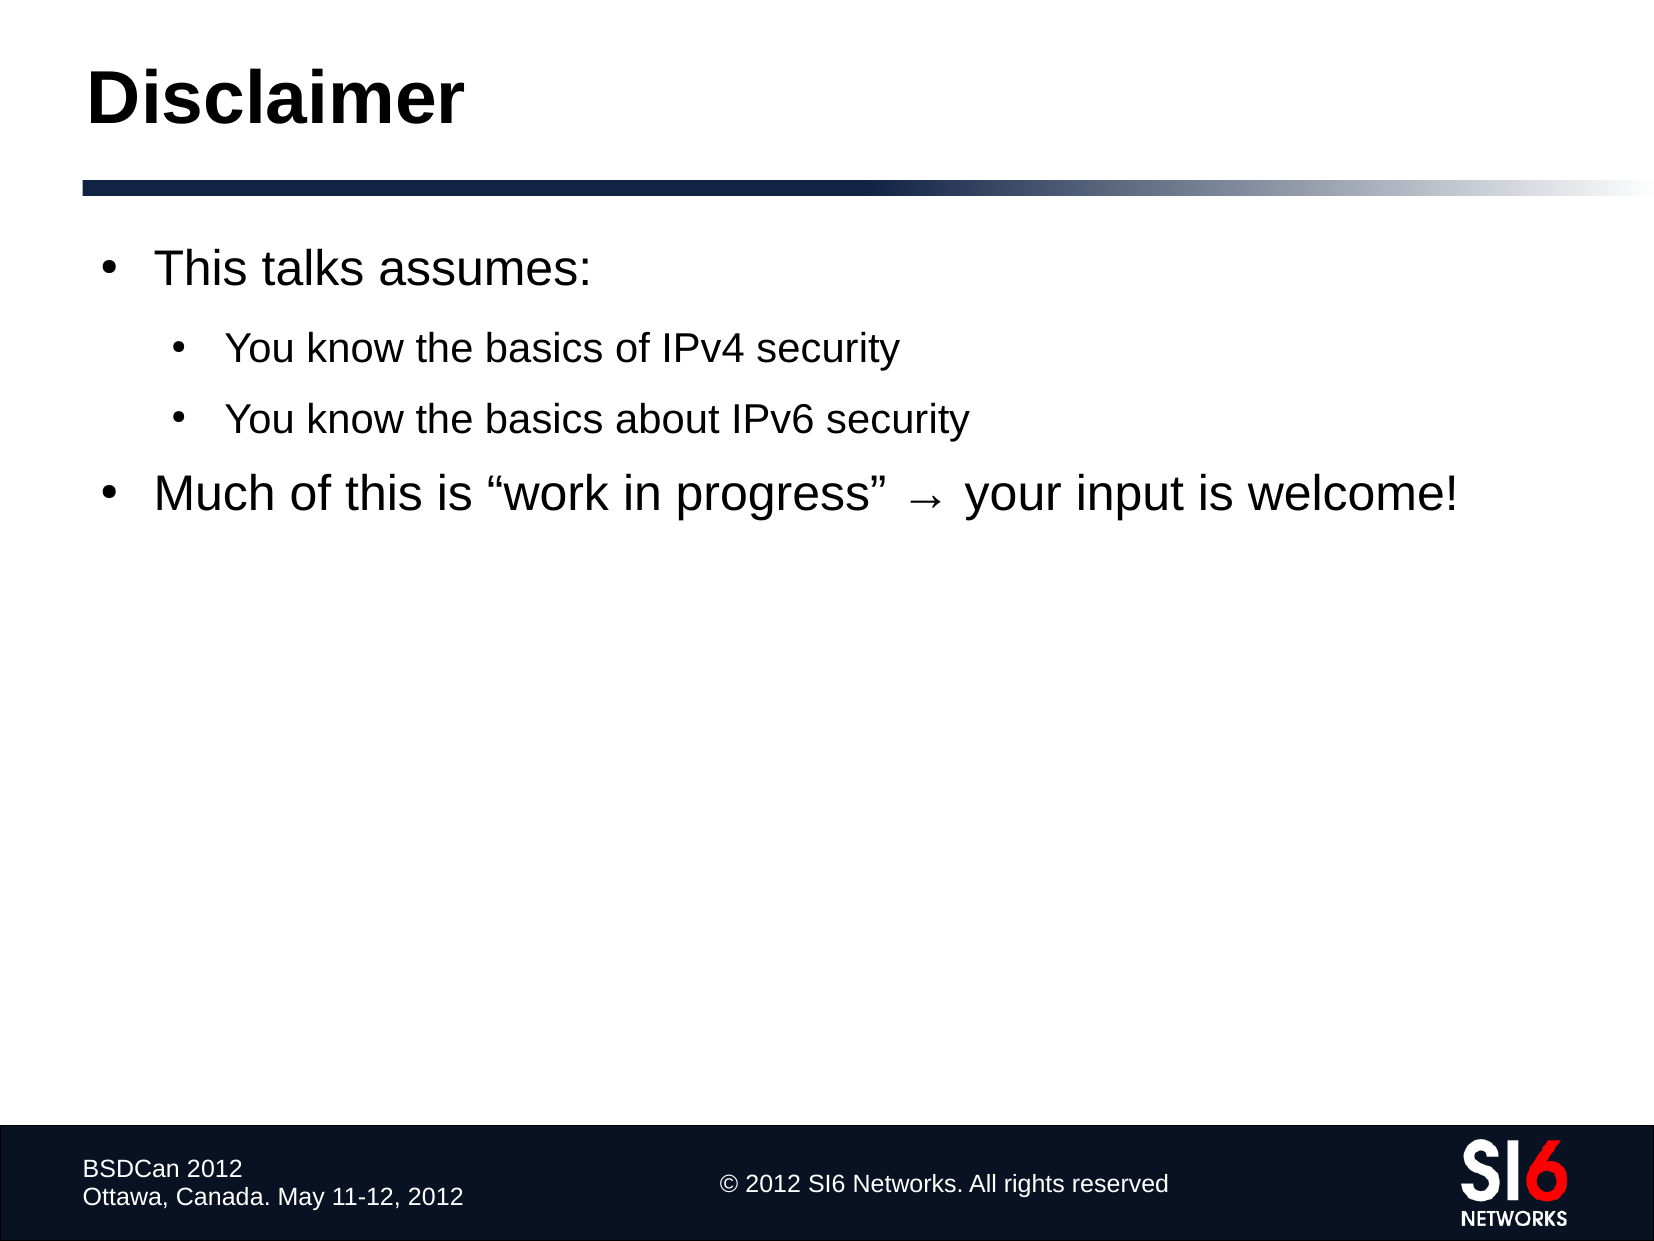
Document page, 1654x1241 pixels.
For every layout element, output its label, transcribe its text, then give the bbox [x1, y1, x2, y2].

picture [1461, 1139, 1567, 1226]
title Disclaimer [86, 30, 1576, 166]
list This talks assumes: You know the basics of IPv4 security You know the basics about IPv6 security Much of this is “work in progress” → your input is welcome! [82, 240, 1571, 1059]
